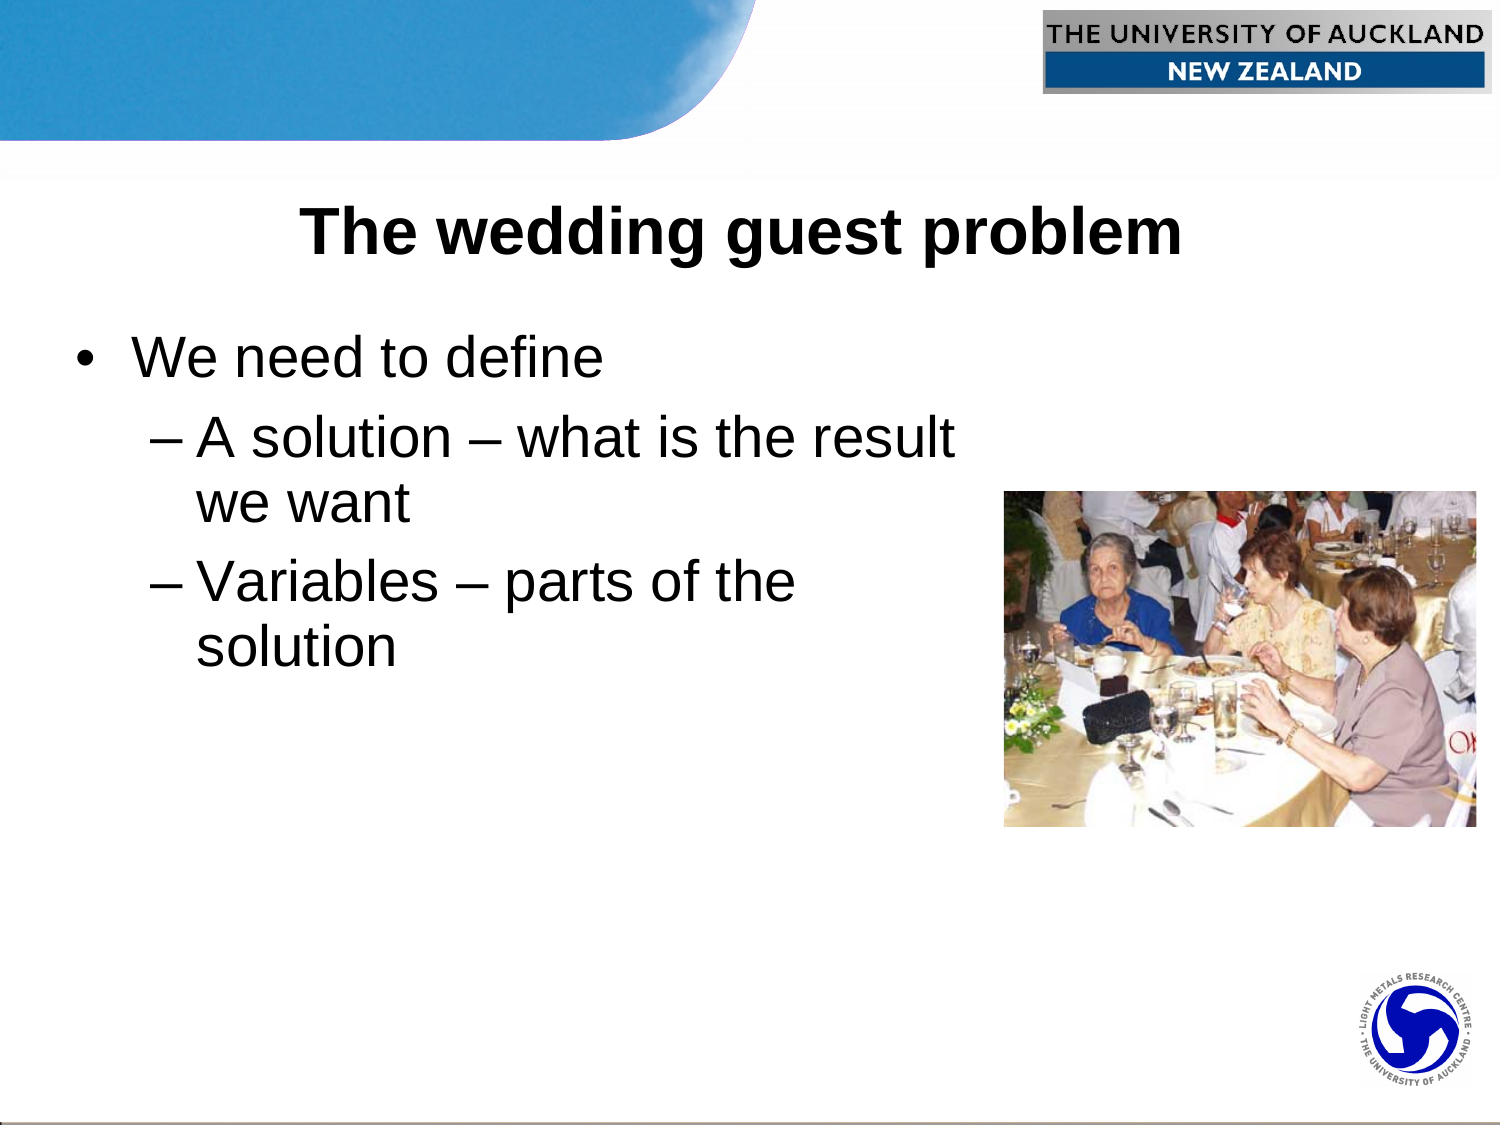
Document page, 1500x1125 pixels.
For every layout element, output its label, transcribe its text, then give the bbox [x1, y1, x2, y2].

list We need to define A solution – what is the result we want Variables – parts of the solution [75, 324, 1004, 1068]
picture [0, 0, 1500, 181]
picture [1359, 972, 1472, 1086]
title The wedding guest problem [67, 166, 1418, 296]
picture [1003, 491, 1477, 827]
